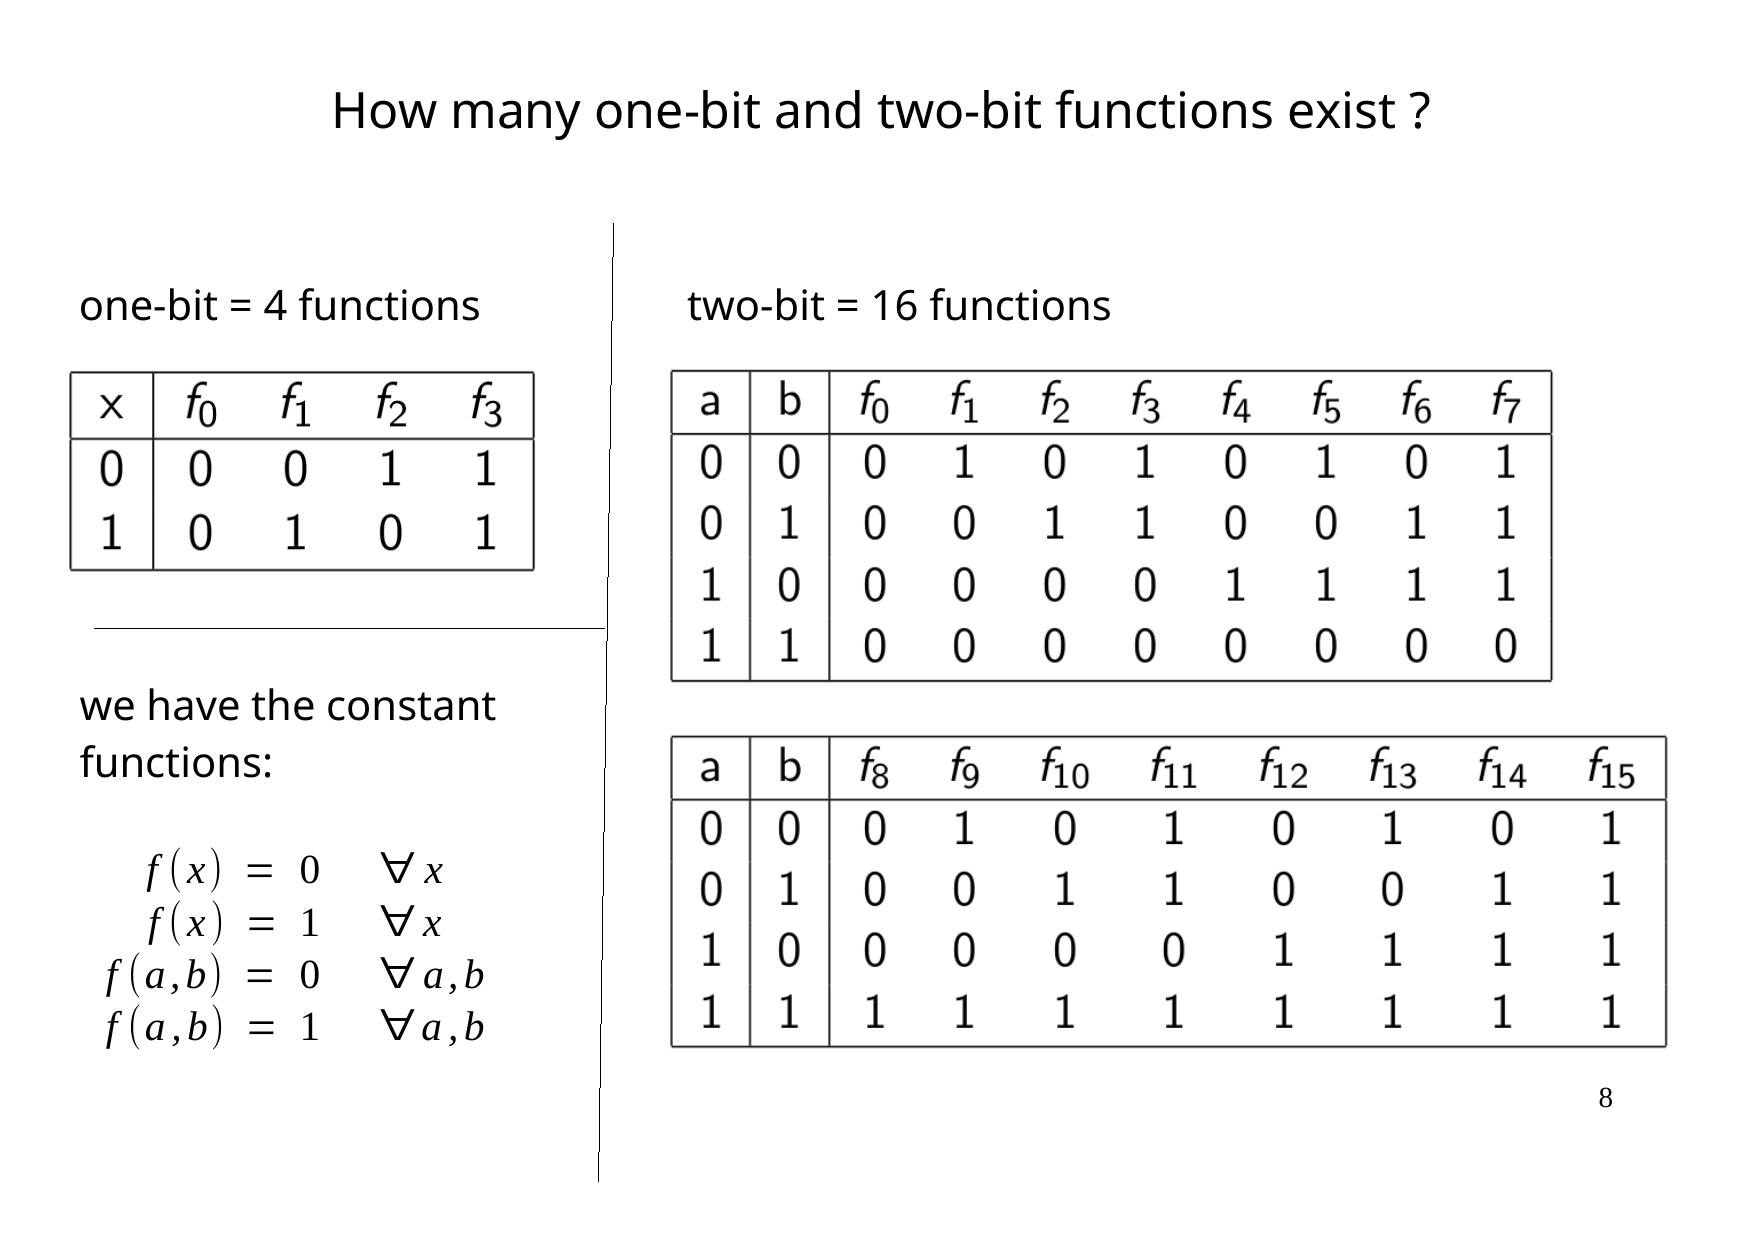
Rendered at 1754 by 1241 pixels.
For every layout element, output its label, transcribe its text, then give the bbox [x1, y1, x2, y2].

picture [643, 340, 1694, 1075]
picture [41, 339, 567, 595]
text_box two-bit = 16 functions [672, 268, 1124, 338]
text_box How many one-bit and two-bit functions exist ? [317, 68, 1437, 148]
text_box one-bit = 4 functions [64, 268, 490, 338]
chart [98, 846, 492, 1053]
text_box we have the constant functions: [64, 668, 515, 792]
